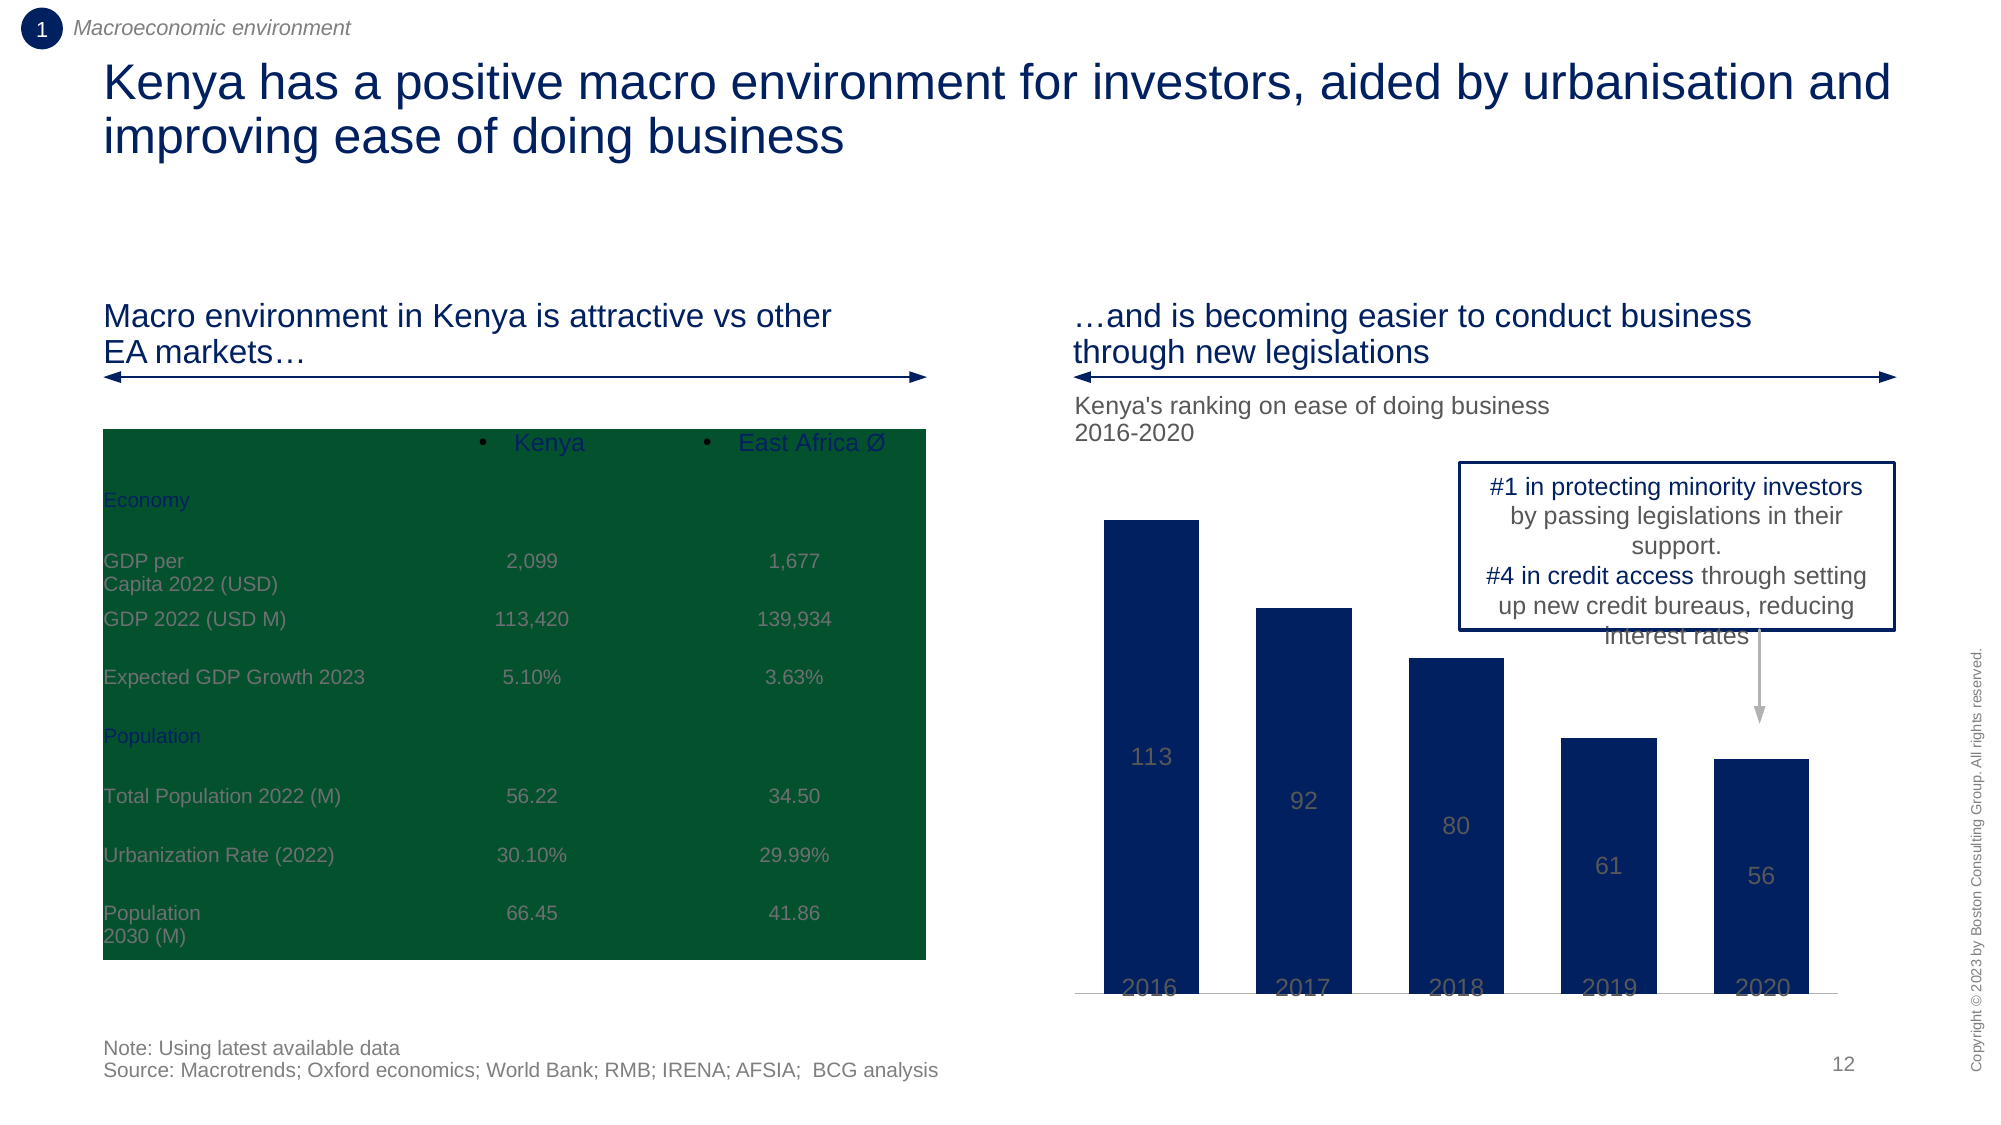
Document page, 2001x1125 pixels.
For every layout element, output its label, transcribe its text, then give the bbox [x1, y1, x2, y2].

table_cell 139,934 [663, 608, 926, 666]
text_box Kenya's ranking on ease of doing business 2016-2020 [1074, 392, 1587, 447]
text_box Note: Using latest available data Source: Macrotrends; Oxford economics; World Bank; RMB; IRENA; AFSIA; BCG analysis [103, 1037, 1585, 1082]
table_cell Urbanization Rate (2022) [103, 843, 401, 902]
table_cell 113,420 [401, 608, 663, 666]
table_cell 34.50 [663, 785, 926, 843]
table_cell [401, 489, 663, 549]
table_header Kenya [401, 429, 663, 489]
table_cell 41.86 [663, 902, 926, 960]
table_header [103, 429, 401, 489]
table_cell 30.10% [401, 843, 663, 902]
table_cell Expected GDP Growth 2023 [103, 666, 401, 725]
table_cell 5.10% [401, 666, 663, 725]
title Kenya has a positive macro environment for investors, aided by urbanisation and improving ease of doing business [103, 55, 1897, 165]
table_cell GDP 2022 (USD M) [103, 608, 401, 666]
table_cell 66.45 [401, 902, 663, 960]
table_cell [663, 725, 926, 785]
text_box Macro environment in Kenya is attractive vs other EA markets… [103, 297, 867, 371]
table_cell [663, 489, 926, 549]
table_cell 1,677 [663, 549, 926, 608]
text_box #1 in protecting minority investors by passing legislations in their support. #4 in credit access through setting up new credit bureaus, reducing interest rates [1460, 462, 1895, 630]
table_header East Africa Ø [663, 429, 926, 489]
text_box 2019 [1581, 968, 1639, 1001]
table_cell Population 2030 (M) [103, 902, 401, 960]
table_cell Economy [103, 489, 401, 549]
text_box 2018 [1428, 968, 1485, 1001]
table_cell [401, 725, 663, 785]
table_cell GDP per Capita 2022 (USD) [103, 549, 401, 608]
table_cell 29.99% [663, 843, 926, 902]
table_cell 2,099 [401, 549, 663, 608]
text_box 1 [21, 7, 63, 50]
table_cell Total Population 2022 (M) [103, 785, 401, 843]
text_box 2017 [1274, 968, 1332, 1001]
table_cell 3.63% [663, 666, 926, 725]
table_cell 56.22 [401, 785, 663, 843]
table_cell Population [103, 725, 401, 785]
text_box 2016 [1121, 968, 1178, 1001]
chart [1059, 509, 1854, 1004]
text_box …and is becoming easier to conduct business through new legislations [1073, 297, 1837, 371]
text_box Macroeconomic environment [73, 9, 1031, 46]
text_box 2020 [1735, 968, 1792, 1001]
